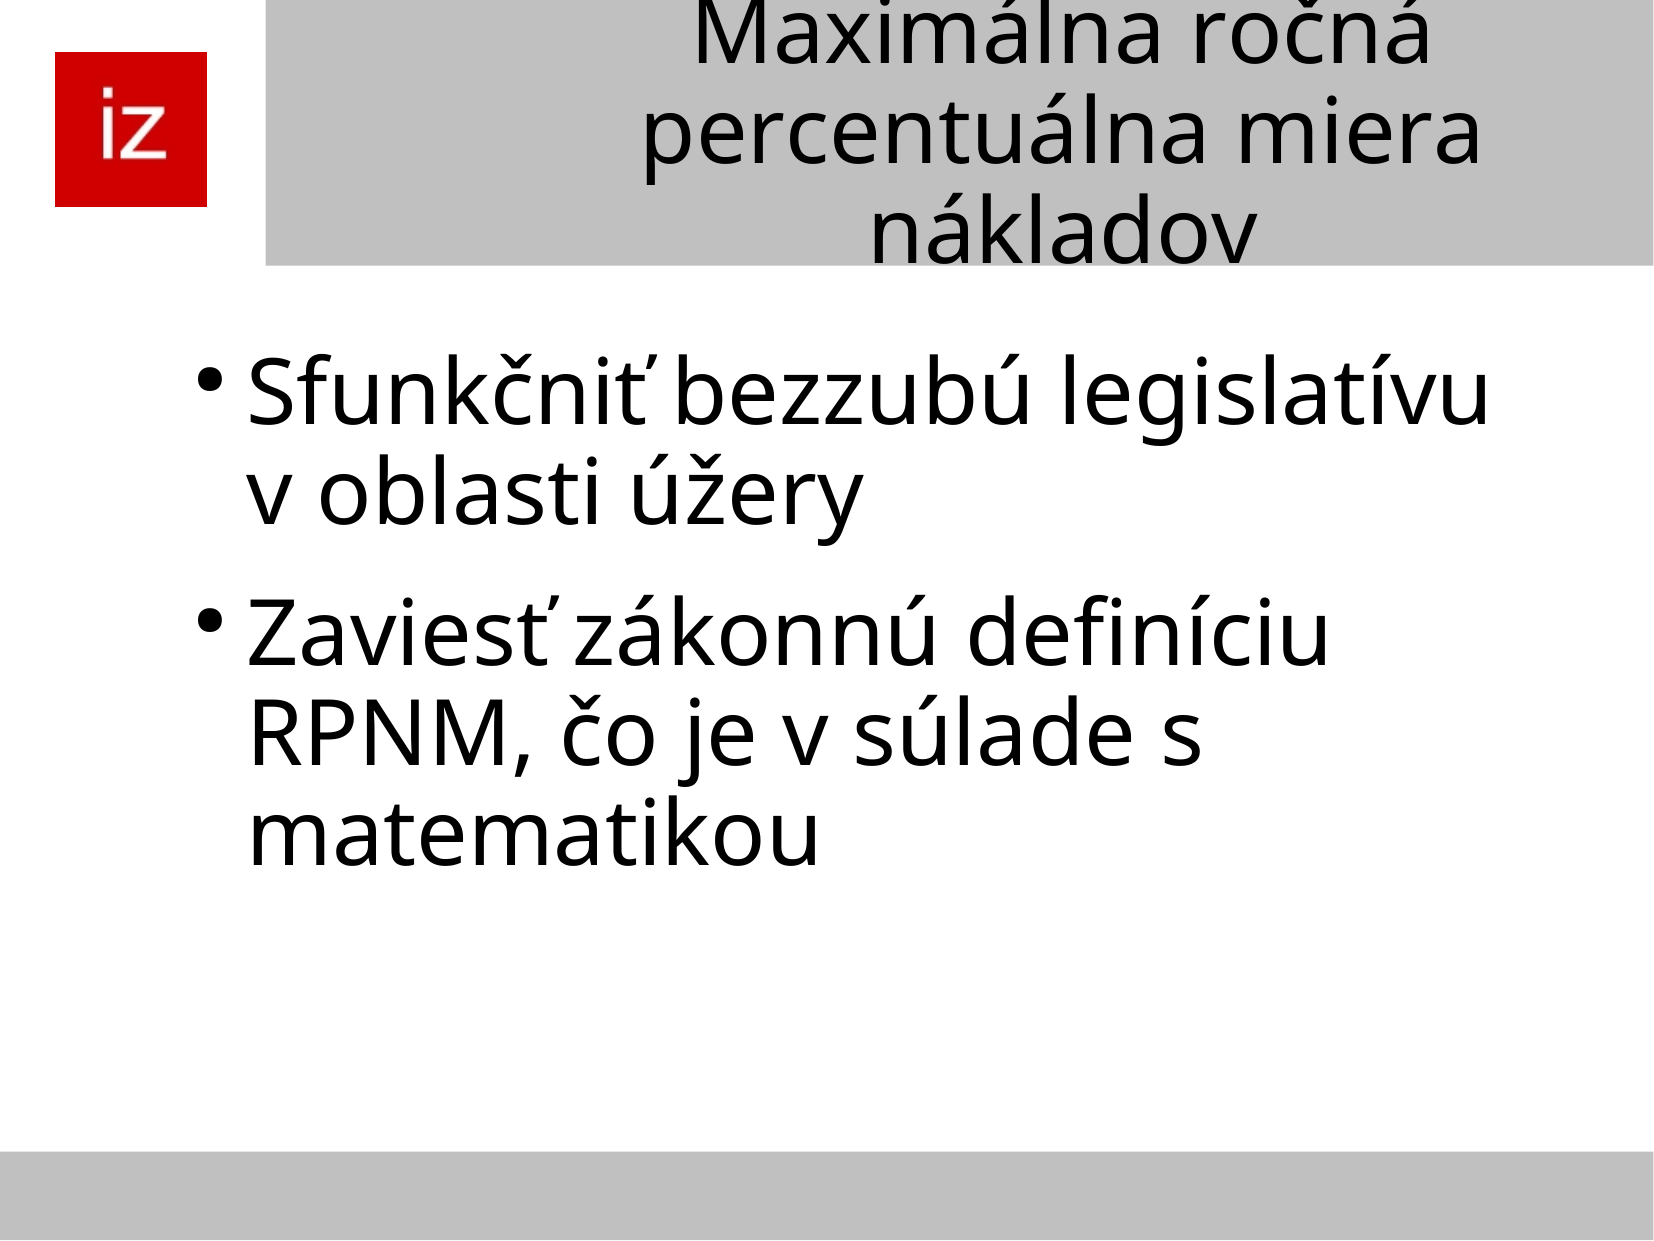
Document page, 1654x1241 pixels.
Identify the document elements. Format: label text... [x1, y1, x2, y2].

list Sfunkčniť bezzubú legislatívu v oblasti úžery Zaviesť zákonnú definíciu RPNM, čo je v súlade s matematikou [121, 344, 1533, 1126]
title Maximálna ročná percentuálna miera nákladov [561, 1, 1565, 265]
picture [55, 52, 207, 207]
